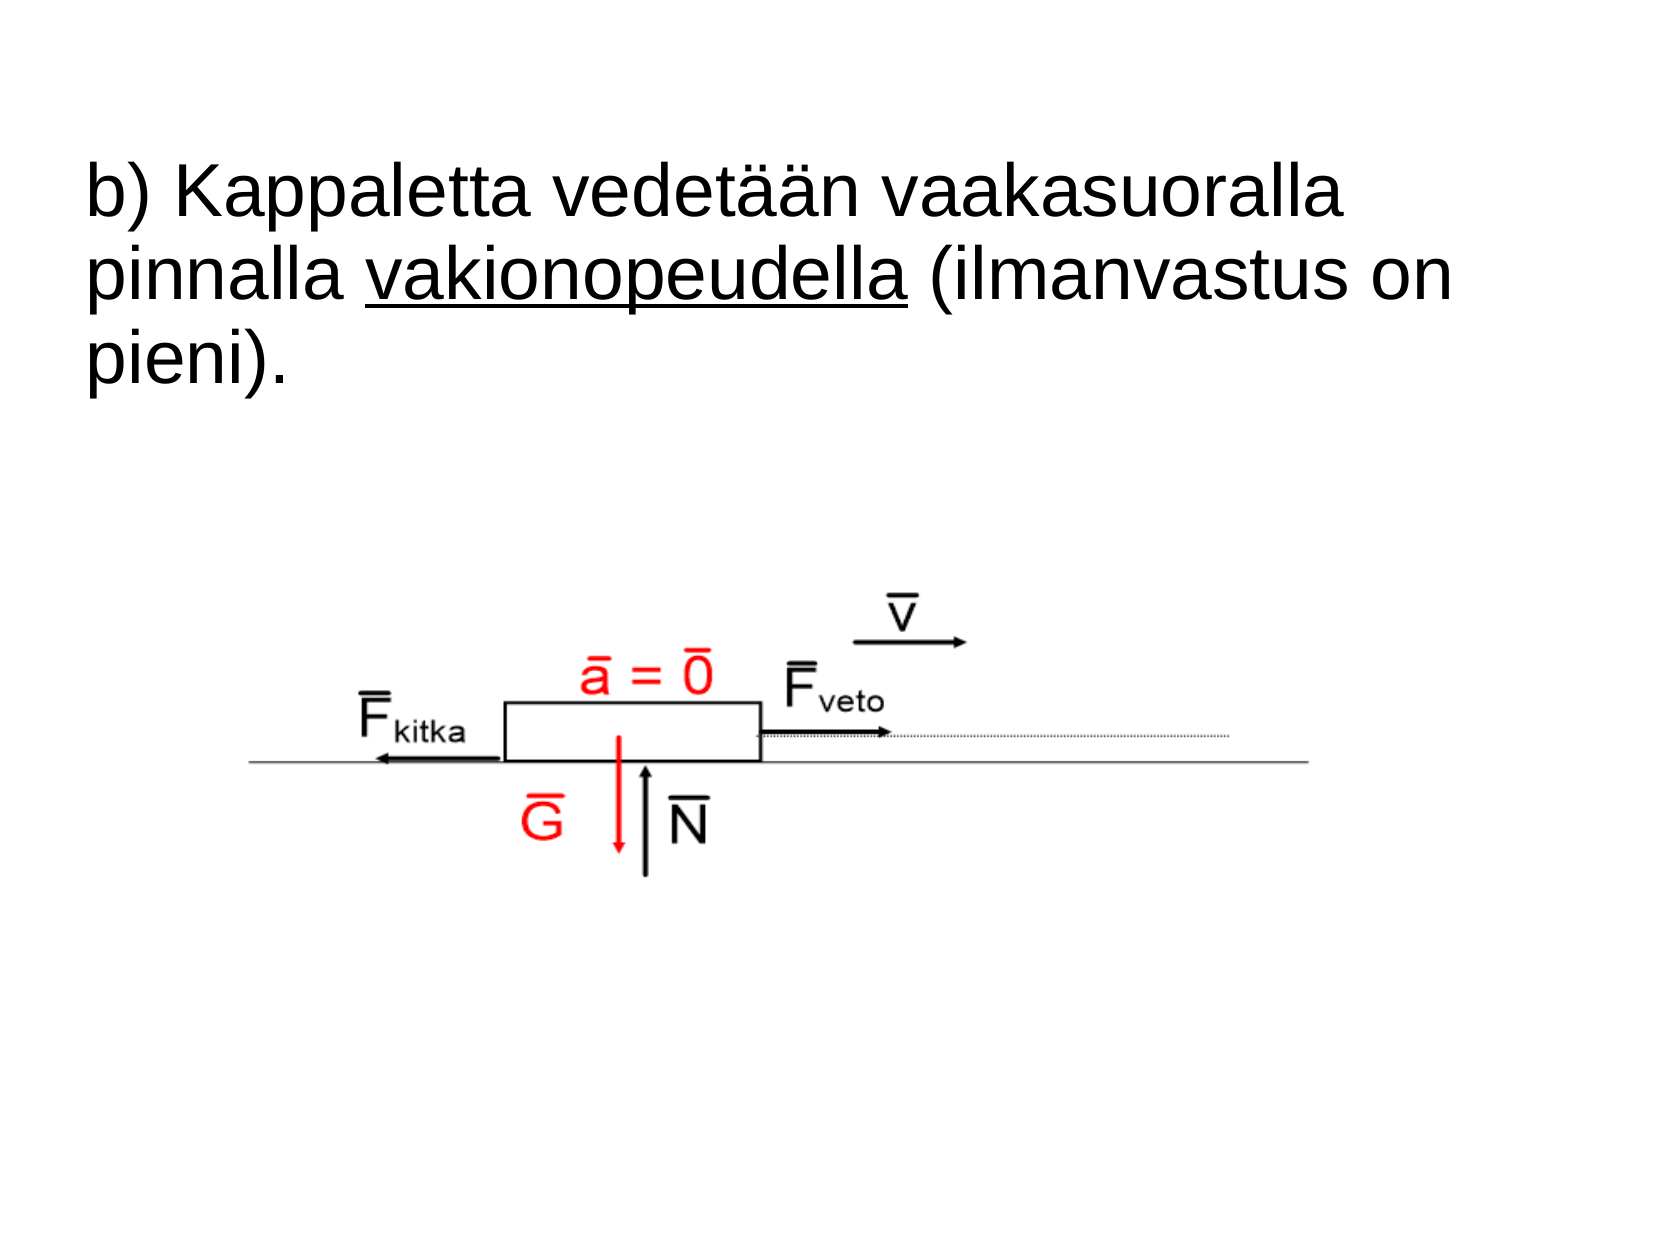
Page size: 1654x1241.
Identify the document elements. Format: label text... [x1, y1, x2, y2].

text_box b) Kappaletta vedetään vaakasuoralla pinnalla vakionopeudella (ilmanvastus on pieni). [70, 141, 1543, 414]
picture [162, 507, 1406, 935]
